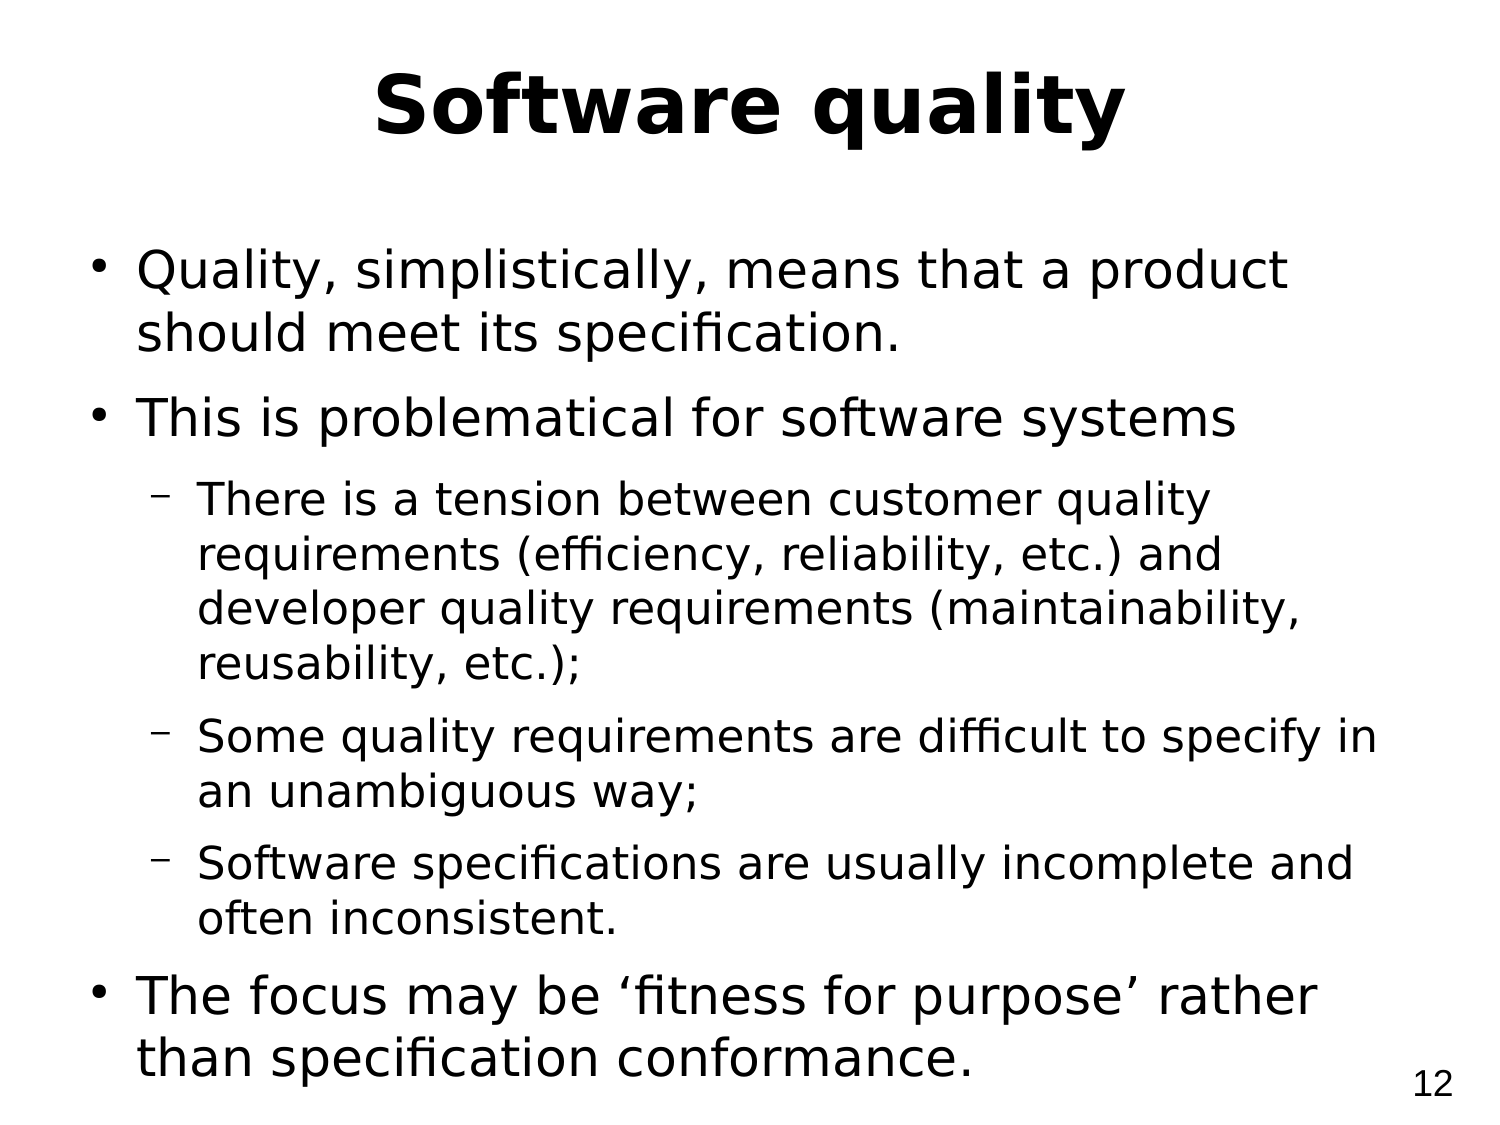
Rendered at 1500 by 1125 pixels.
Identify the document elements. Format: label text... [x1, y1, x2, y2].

title Software quality [75, 44, 1425, 177]
list Quality, simplistically, means that a product should meet its specification. This is problematical for software systems There is a tension between customer quality requirements (efficiency, reliability, etc.) and developer quality requirements (maintainability, reusability, etc.); Some quality requirements are difficult to specify in an unambiguous way; Software specifications are usually incomplete and often inconsistent. The focus may be ‘fitness for purpose’ rather than specification conformance. [75, 236, 1425, 1093]
